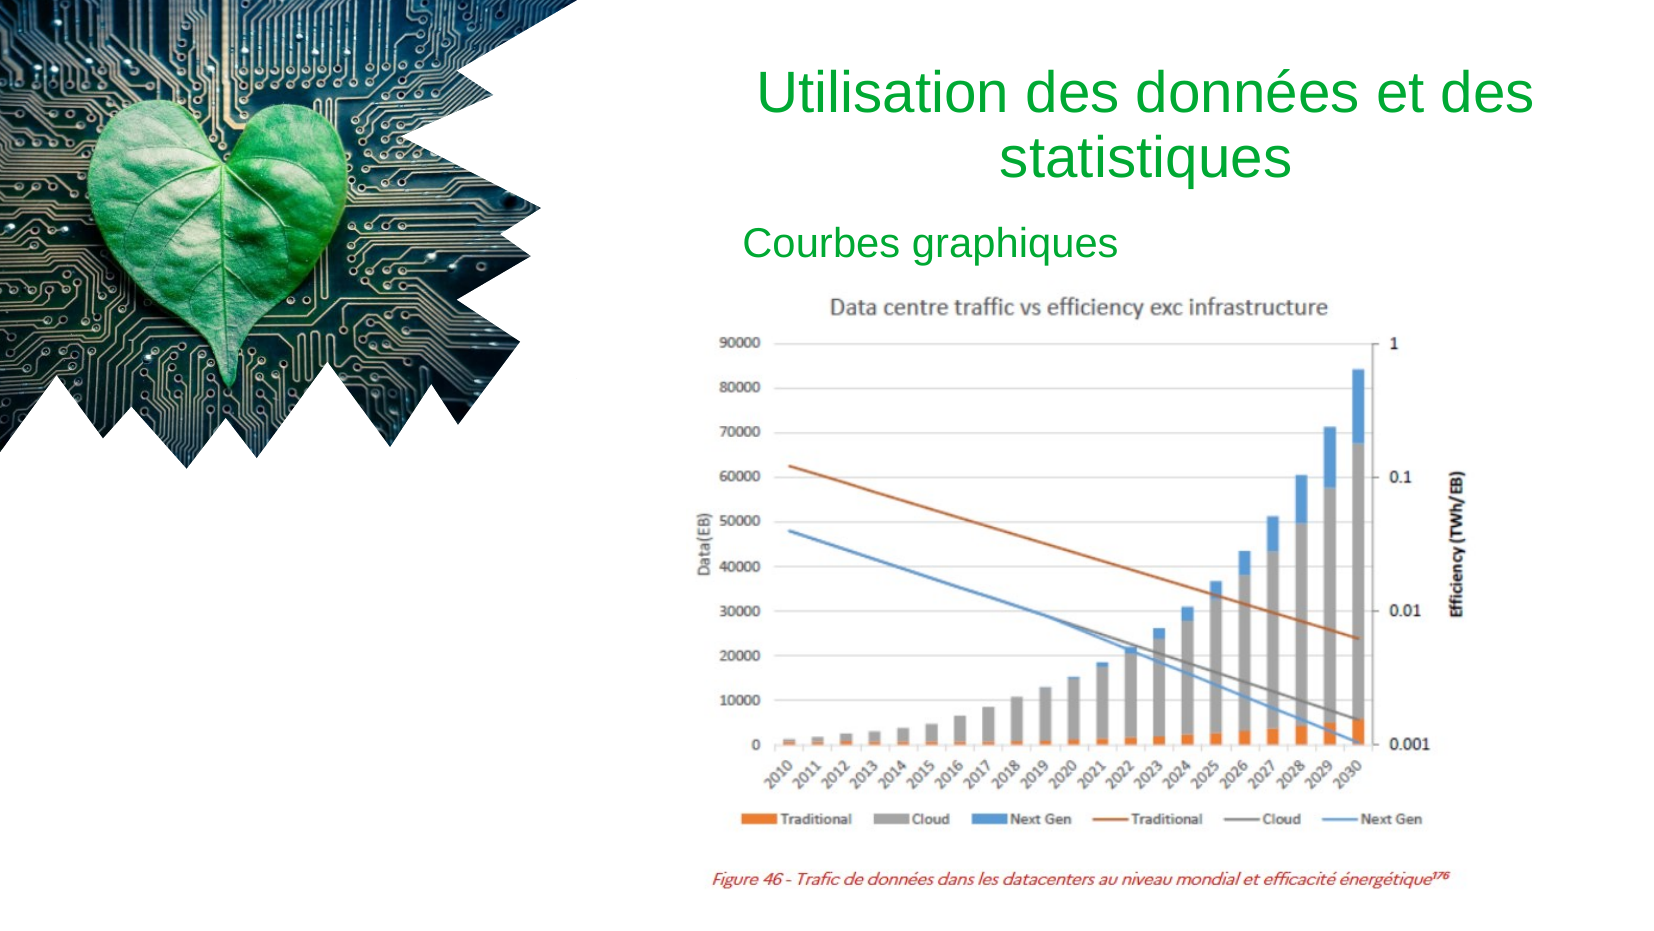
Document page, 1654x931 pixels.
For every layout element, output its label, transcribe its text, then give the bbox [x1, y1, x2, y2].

picture [497, 196, 501, 206]
text_box Courbes graphiques [727, 212, 1527, 274]
picture [0, 0, 575, 468]
text_box [0, 0, 686, 540]
picture [686, 280, 1515, 904]
text_box Utilisation des données et des statistiques [705, 52, 1587, 198]
